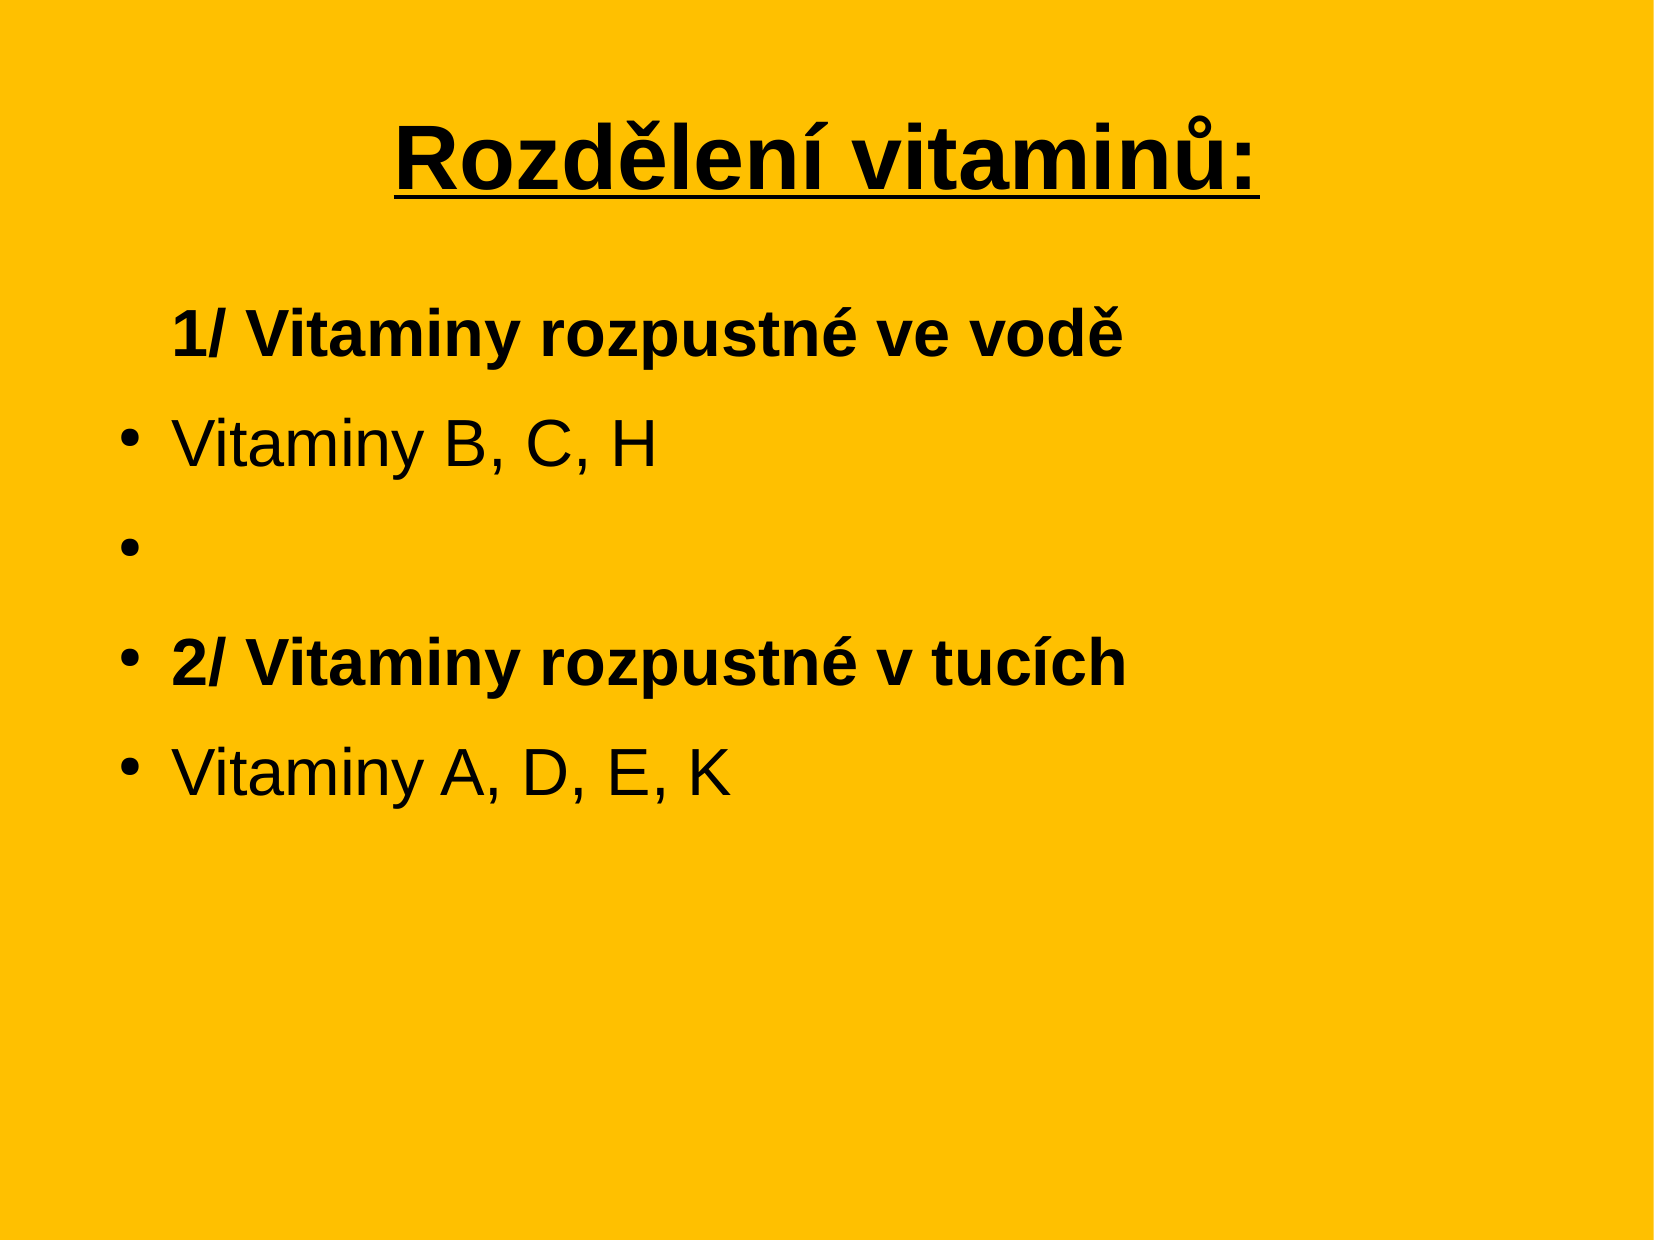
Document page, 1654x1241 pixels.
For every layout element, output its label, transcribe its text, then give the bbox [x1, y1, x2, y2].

title Rozdělení vitaminů: [82, 49, 1571, 257]
list 1/ Vitaminy rozpustné ve vodě Vitaminy B, C, H 2/ Vitaminy rozpustné v tucích Vitaminy A, D, E, K [82, 290, 1571, 1109]
